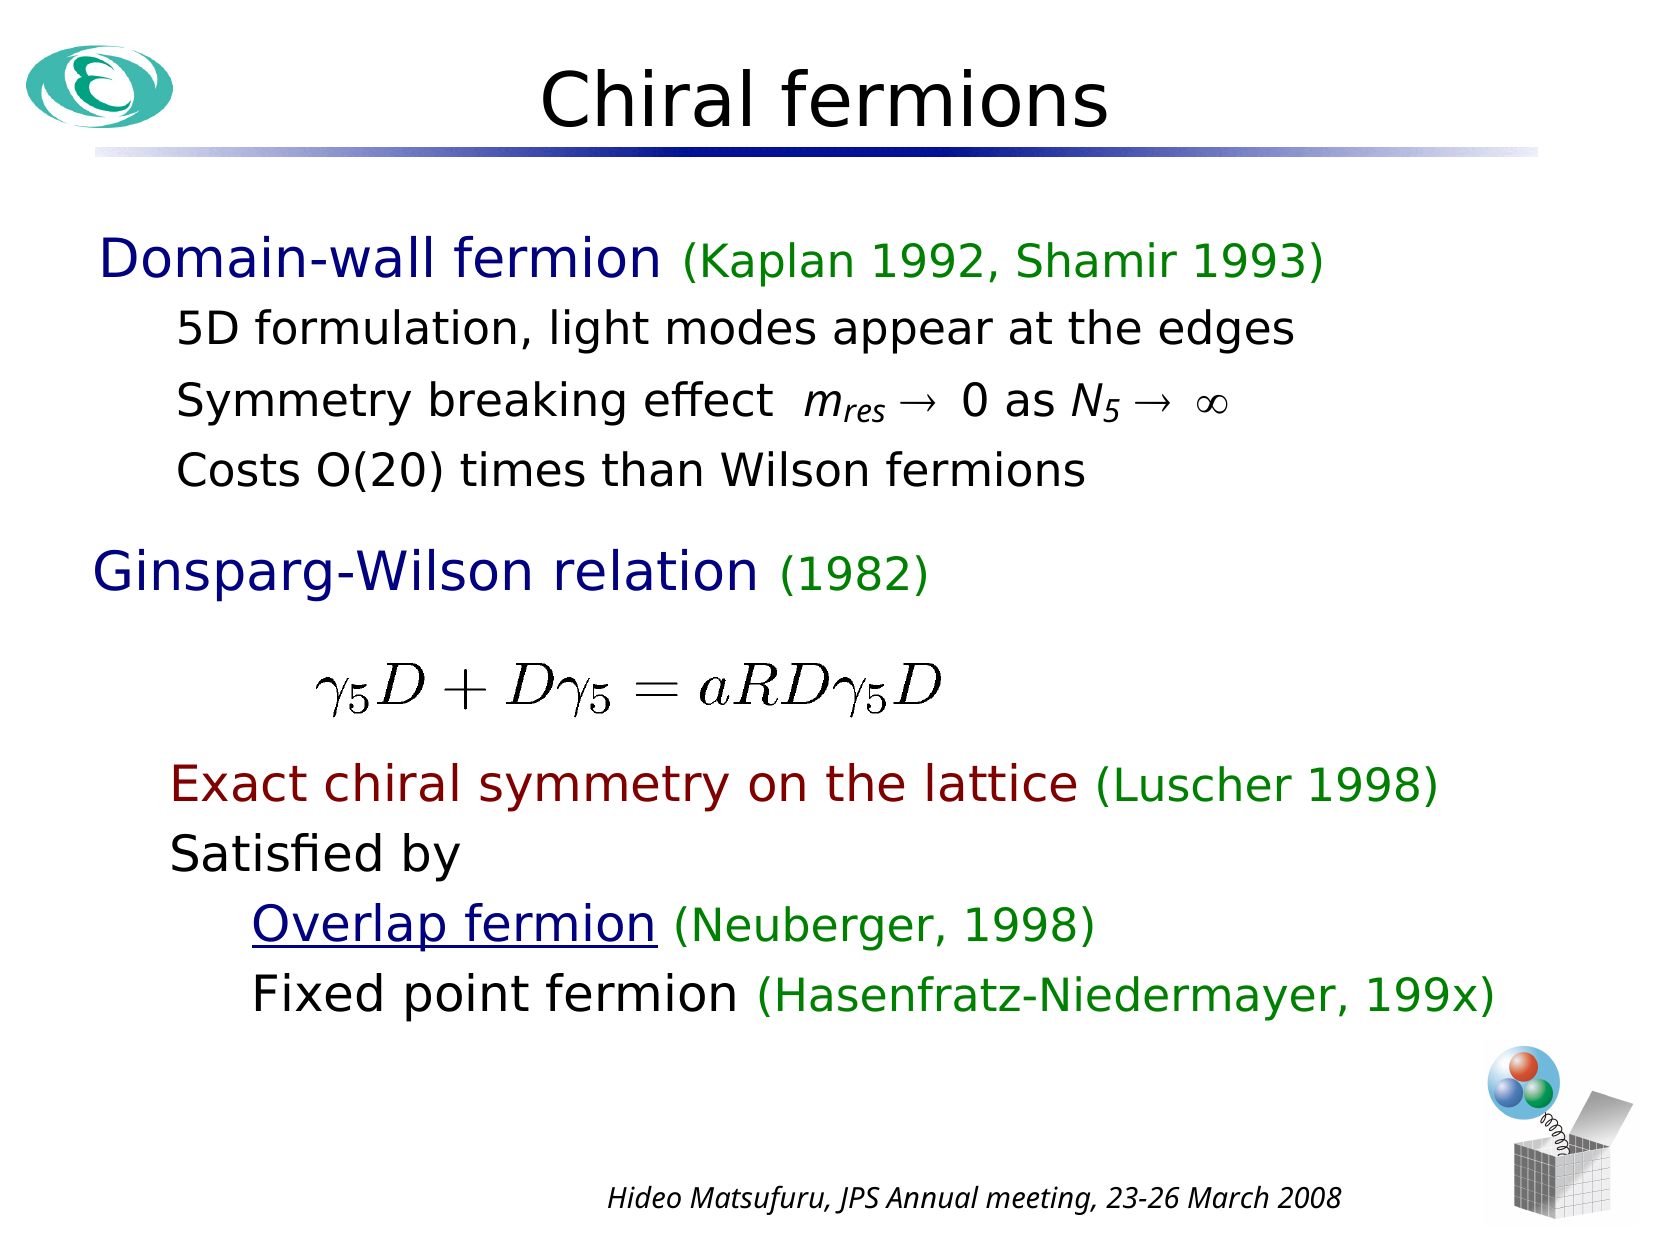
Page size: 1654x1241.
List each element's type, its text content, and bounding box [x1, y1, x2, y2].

title Chiral fermions [201, 47, 1450, 154]
picture [20, 37, 179, 136]
list Ginsparg-Wilson relation (1982) Exact chiral symmetry on the lattice (Luscher 1998) Satisfied by Overlap fermion (Neuberger, 1998) Fixed point fermion (Hasenfratz-Niedermayer, 199x) [74, 540, 1581, 1024]
picture [95, 147, 1538, 157]
picture [1482, 1039, 1639, 1226]
picture [308, 654, 945, 721]
list Domain-wall fermion (Kaplan 1992, Shamir 1993) 5D formulation, light modes appear at the edges Symmetry breaking effect mres  0 as N5   Costs O(20) times than Wilson fermions [81, 227, 1534, 496]
